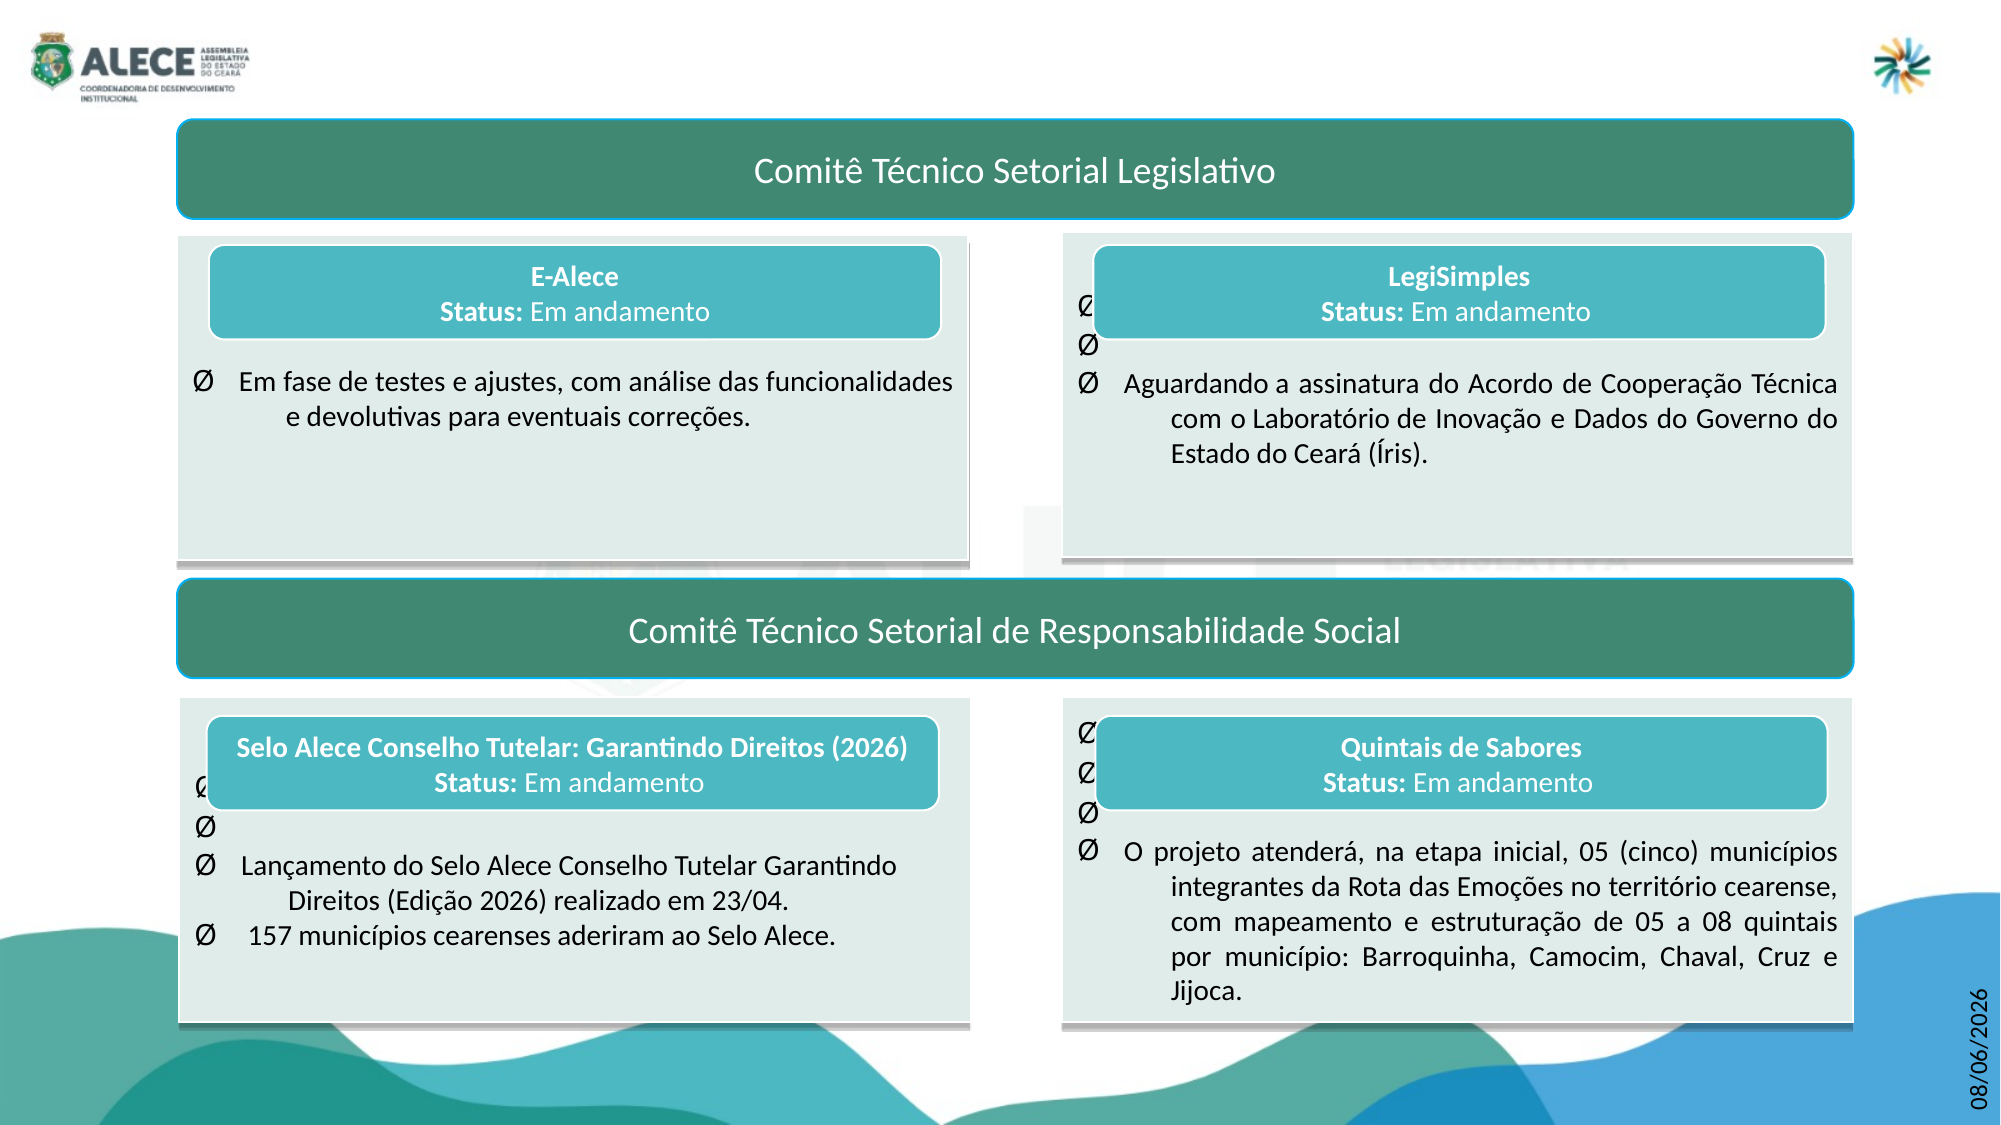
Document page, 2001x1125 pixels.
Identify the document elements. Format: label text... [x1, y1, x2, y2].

text_box 08/06/2026 [1954, 972, 2000, 1125]
text_box O projeto atenderá, na etapa inicial, 05 (cinco) municípios integrantes da Rota das Emoções no território cearense, com mapeamento e estruturação de 05 a 08 quintais por município: Barroquinha, Camocim, Chaval, Cruz e Jijoca. [1062, 697, 1853, 1022]
text_box Selo Alece Conselho Tutelar: Garantindo Direitos (2026) Status: Em andamento [206, 715, 939, 811]
text_box LegiSimples Status: Em andamento [1093, 244, 1826, 340]
text_box Comitê Técnico Setorial Legislativo [177, 119, 1854, 219]
text_box Comitê Técnico Setorial de Responsabilidade Social [177, 578, 1854, 679]
text_box Lançamento do Selo Alece Conselho Tutelar Garantindo Direitos (Edição 2026) realizado em 23/04. 157 municípios cearenses aderiram ao Selo Alece. [179, 697, 971, 1022]
text_box E-Alece Status: Em andamento [208, 244, 942, 340]
text_box Em fase de testes e ajustes, com análise das funcionalidades e devolutivas para eventuais correções. [177, 235, 968, 560]
text_box Quintais de Sabores Status: Em andamento [1095, 715, 1828, 811]
text_box Aguardando a assinatura do Acordo de Cooperação Técnica com o Laboratório de Inovação e Dados do Governo do Estado do Ceará (Íris). [1062, 232, 1853, 557]
